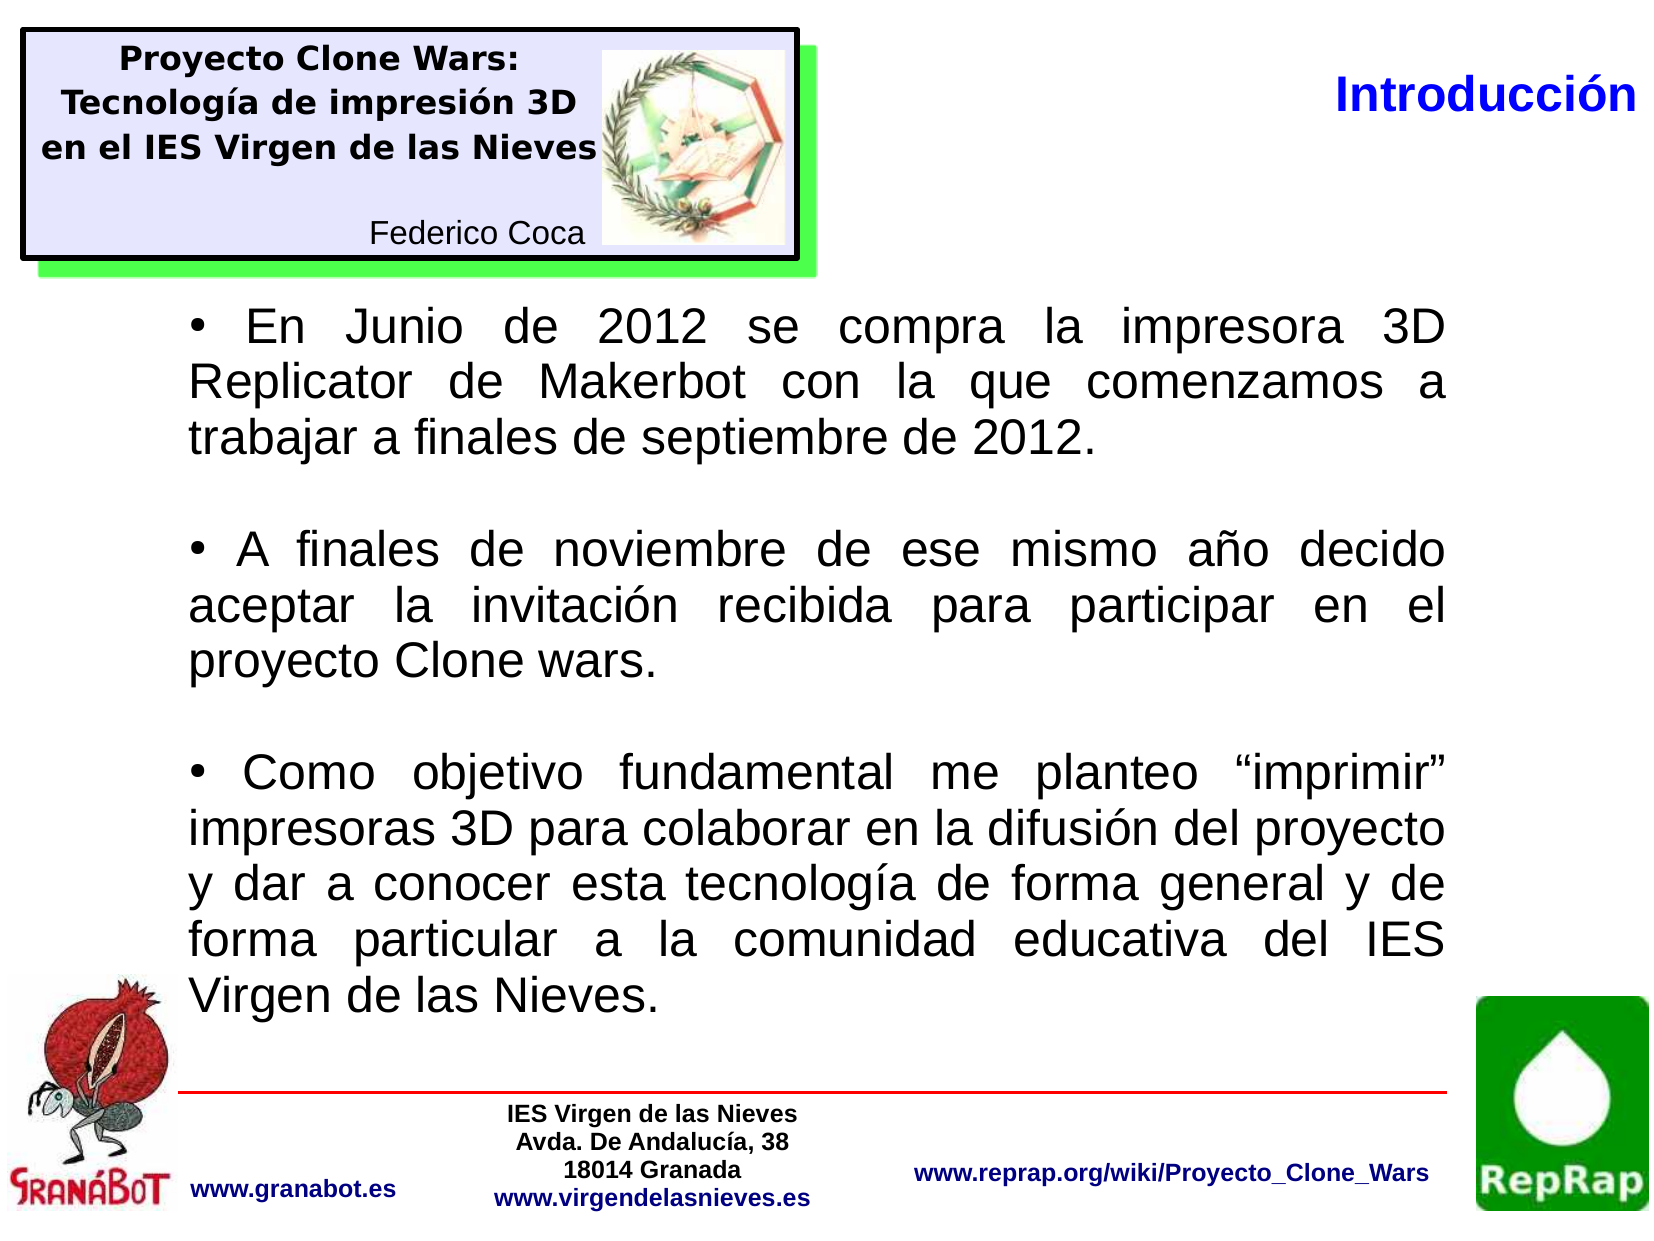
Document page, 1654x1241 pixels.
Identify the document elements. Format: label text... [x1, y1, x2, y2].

text_box www.reprap.org/wiki/Proyecto_Clone_Wars [899, 1151, 1447, 1196]
picture [7, 974, 178, 1211]
picture [1476, 996, 1649, 1211]
text_box Federico Coca [354, 206, 601, 259]
text_box En Junio de 2012 se compra la impresora 3D Replicator de Makerbot con la que comenzamos a trabajar a finales de septiembre de 2012. A finales de noviembre de ese mismo año decido aceptar la invitación recibida para participar en el proyecto Clone wars. Como objetivo fundamental me planteo “imprimir” impresoras 3D para colaborar en la difusión del proyecto y dar a conocer esta tecnología de forma general y de forma particular a la comunidad educativa del IES Virgen de las Nieves. [177, 297, 1447, 1023]
text_box IES Virgen de las Nieves Avda. De Andalucía, 38 18014 Granada www.virgendelasnieves.es [479, 1092, 827, 1223]
text_box Proyecto Clone Wars: Tecnología de impresión 3D en el IES Virgen de las Nieves [23, 29, 798, 259]
text_box Introducción [1321, 59, 1654, 131]
text_box www.granabot.es [178, 1167, 414, 1211]
picture [602, 50, 786, 245]
